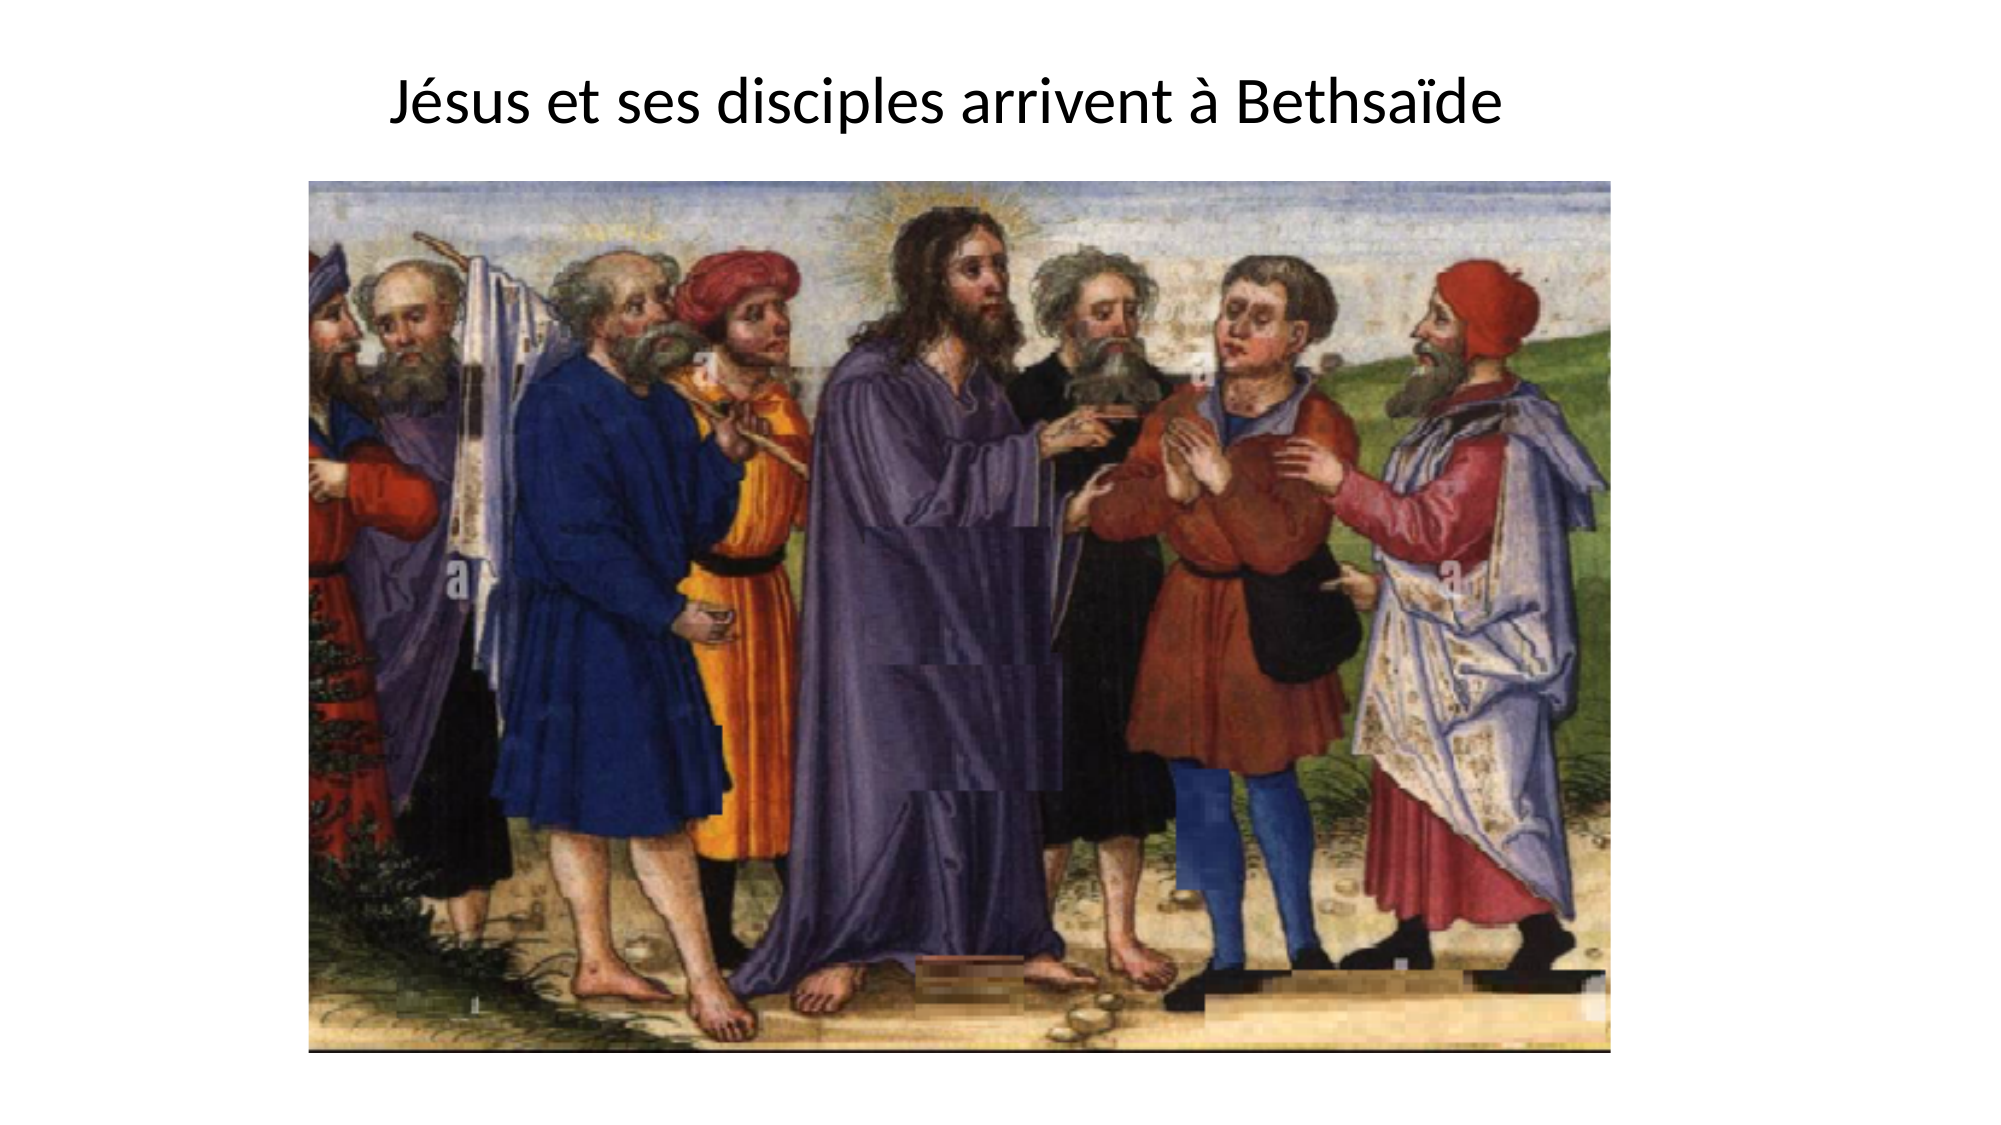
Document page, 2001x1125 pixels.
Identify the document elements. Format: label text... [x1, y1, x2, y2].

text_box Jésus et ses disciples arrivent à Bethsaïde [374, 49, 1545, 145]
picture [308, 181, 1611, 1053]
